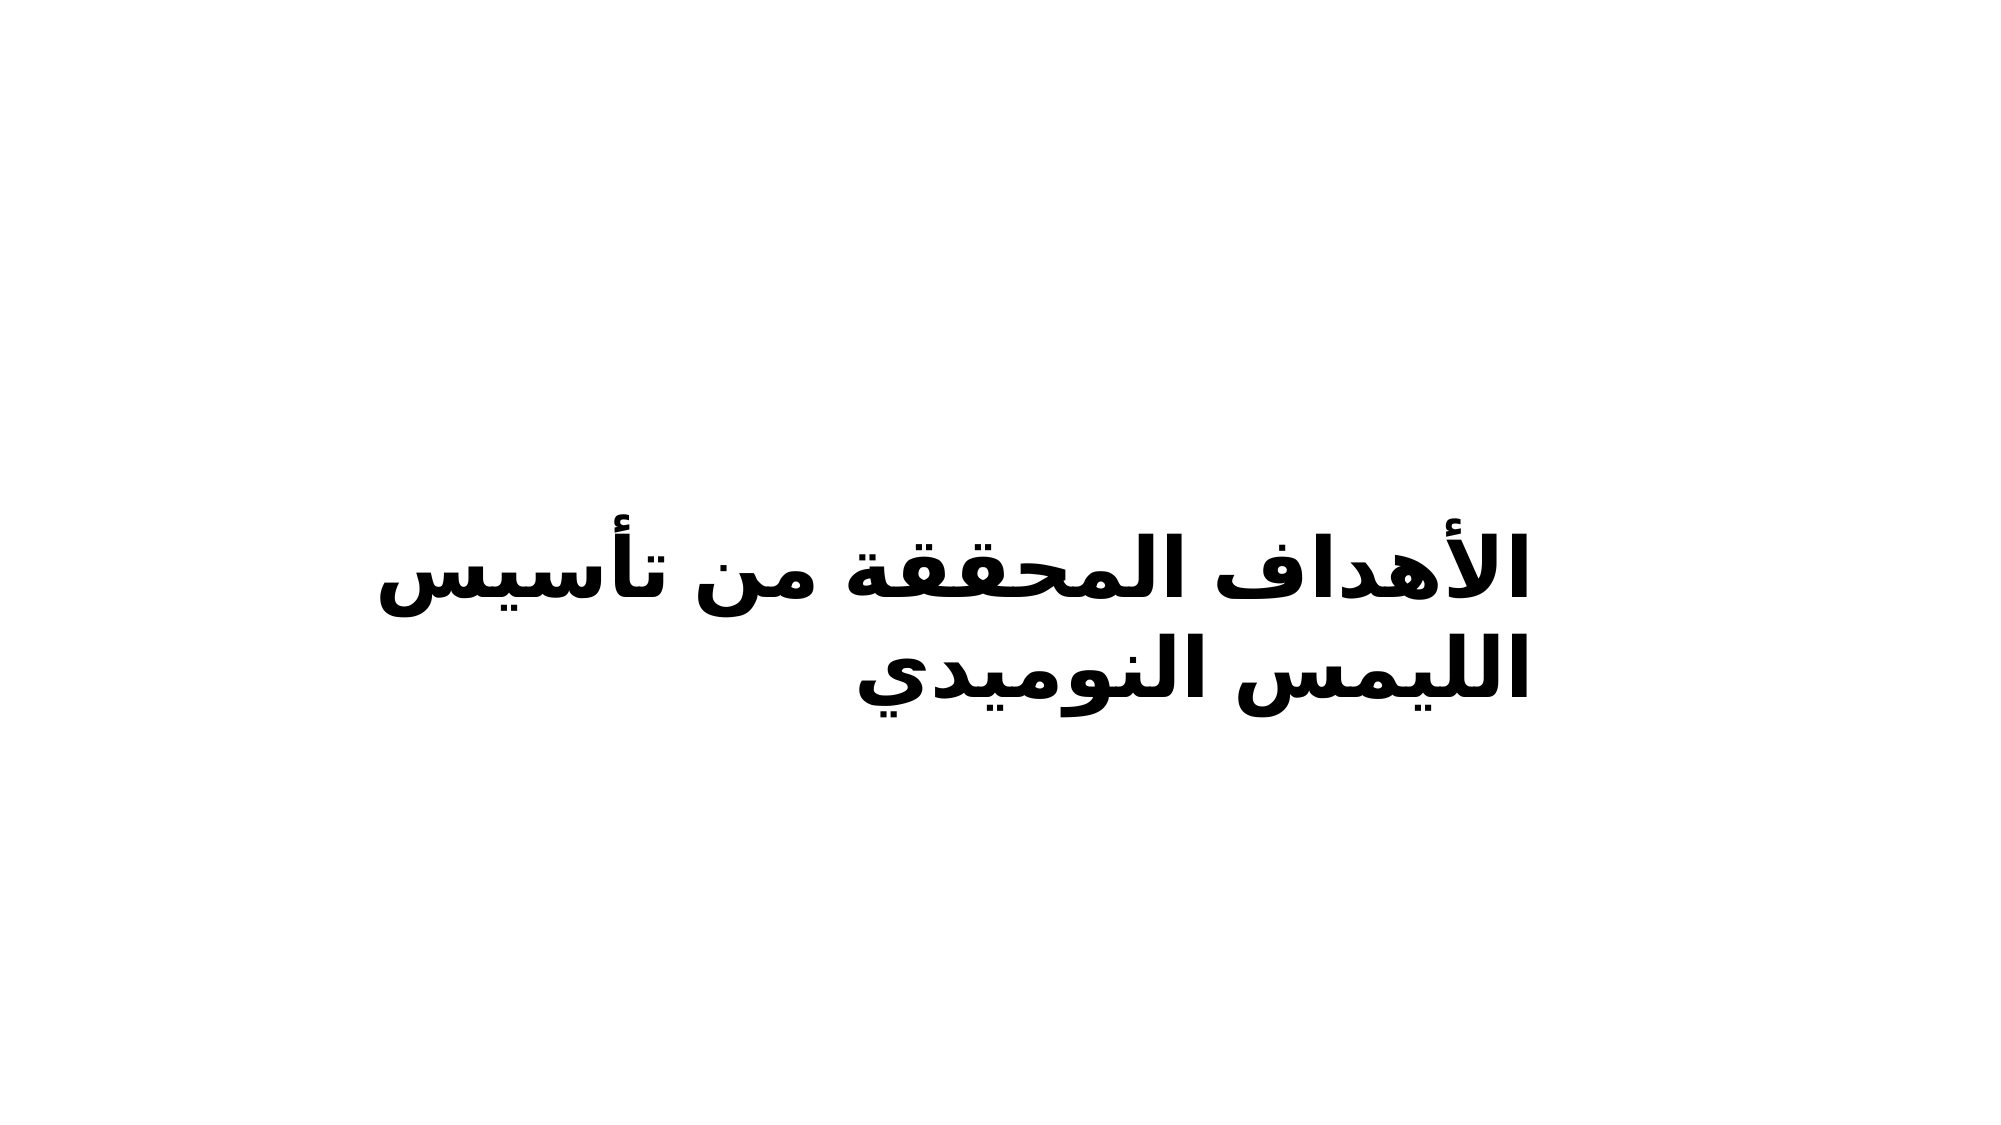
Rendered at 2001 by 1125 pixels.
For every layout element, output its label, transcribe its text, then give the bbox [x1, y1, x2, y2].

text_box الأهداف المحققة من تأسيس الليمس النوميدي [360, 506, 1690, 623]
